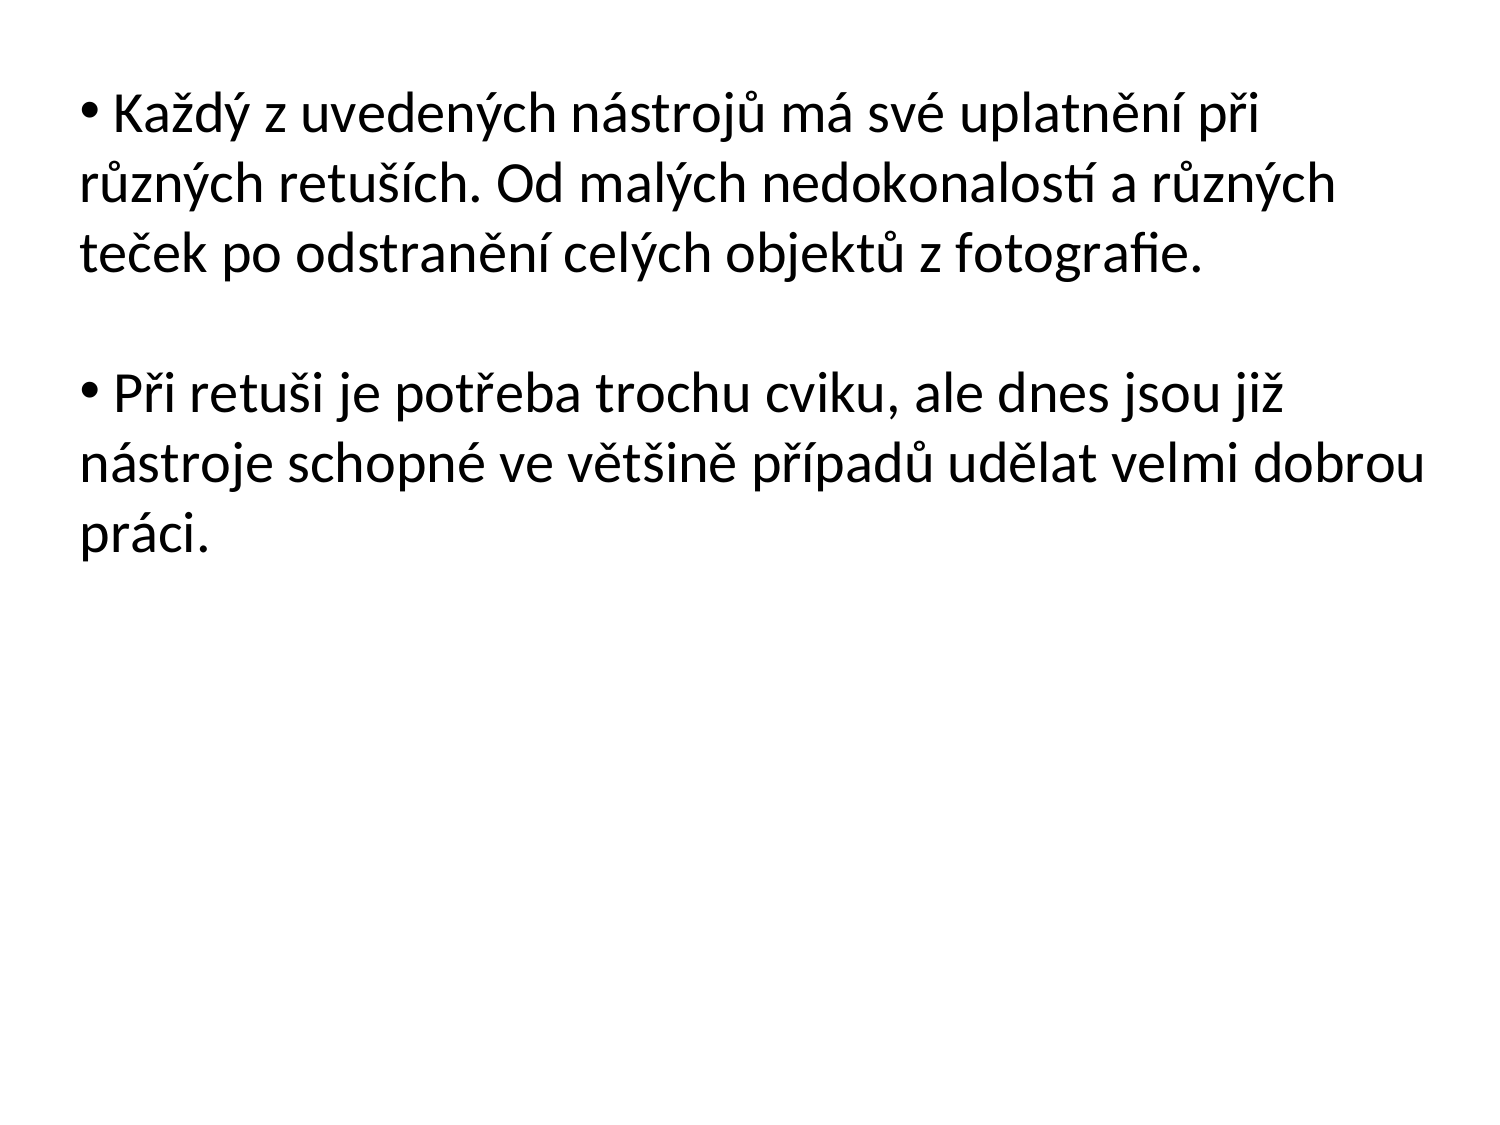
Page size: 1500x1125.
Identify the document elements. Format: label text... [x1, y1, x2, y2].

text_box Každý z uvedených nástrojů má své uplatnění při různých retuších. Od malých nedokonalostí a různých teček po odstranění celých objektů z fotografie. Při retuši je potřeba trochu cviku, ale dnes jsou již nástroje schopné ve většině případů udělat velmi dobrou práci. [64, 66, 1459, 572]
